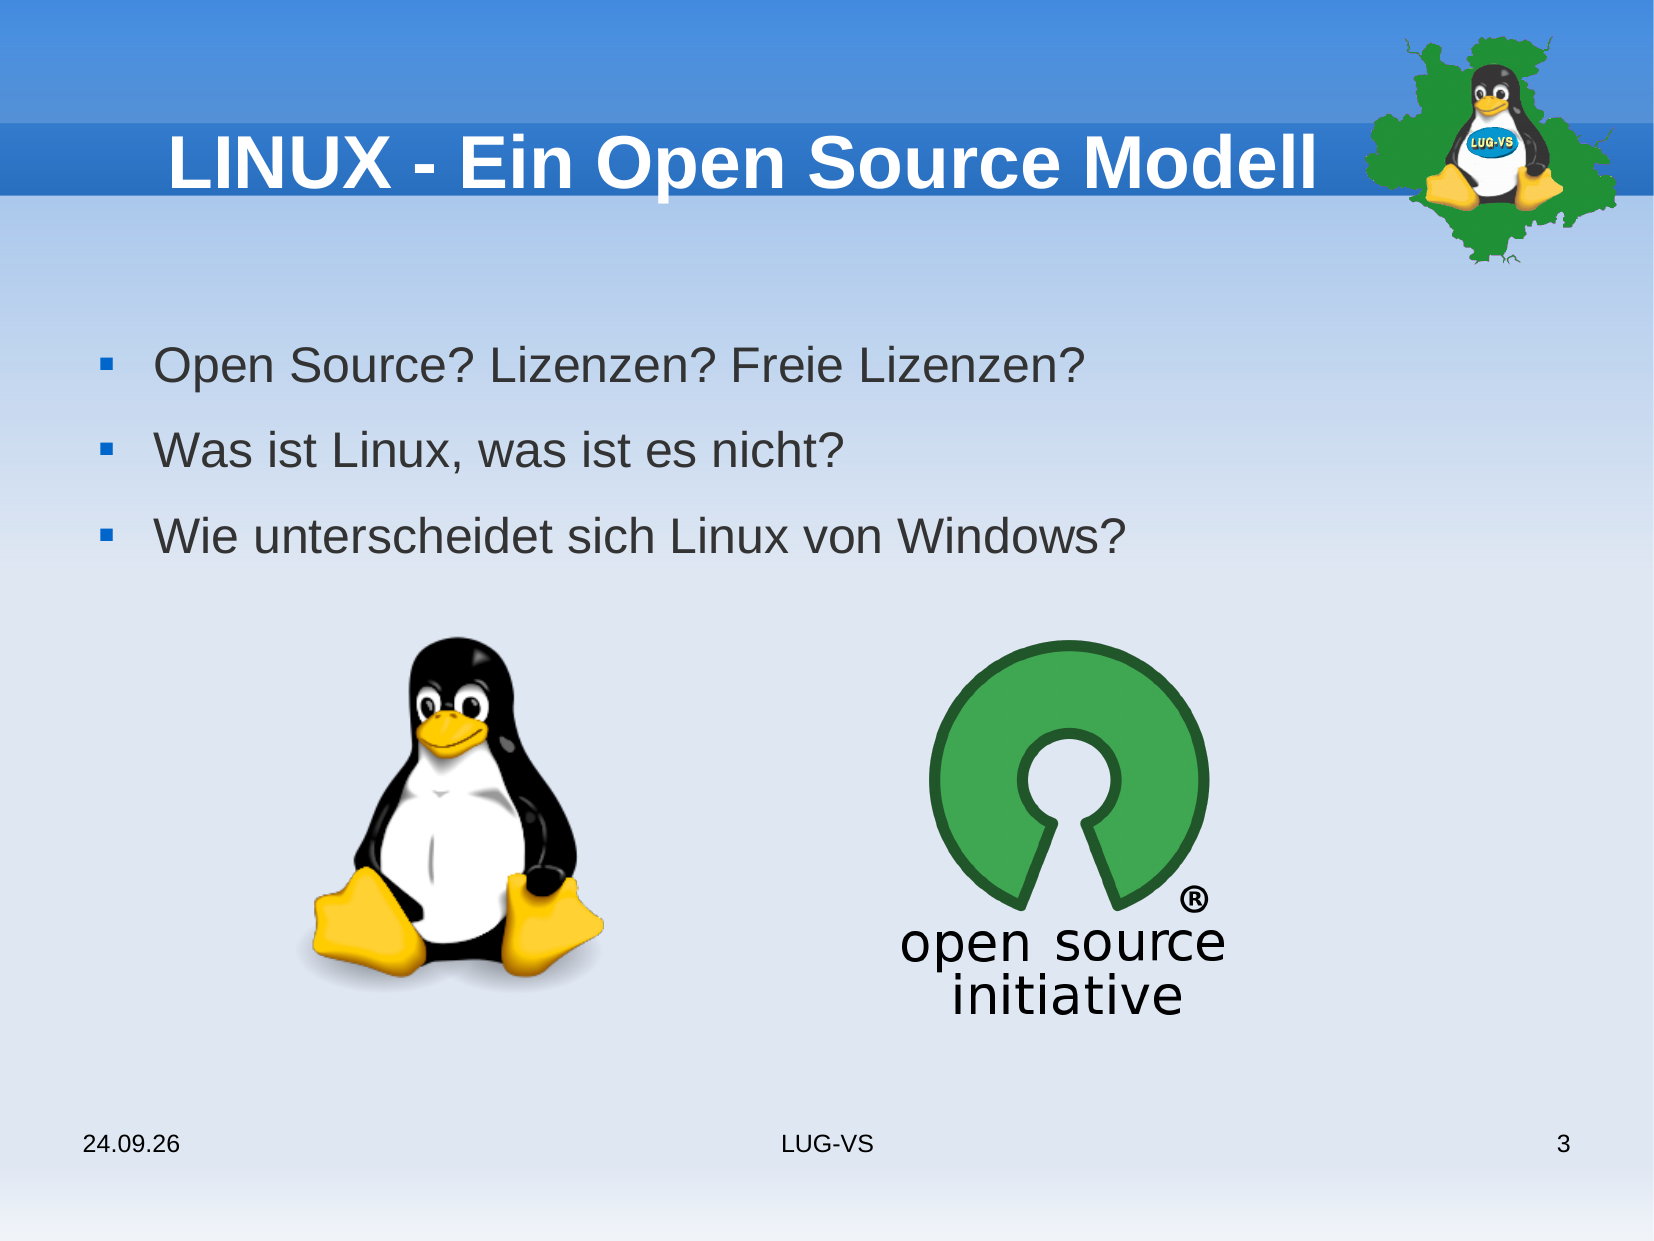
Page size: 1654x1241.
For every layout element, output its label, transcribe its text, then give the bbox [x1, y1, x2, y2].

list Open Source? Lizenzen? Freie Lizenzen? Was ist Linux, was ist es nicht? Wie unterscheidet sich Linux von Windows? [82, 337, 1571, 1109]
picture [0, 0, 1654, 1241]
title LINUX - Ein Open Source Modell [0, 59, 1489, 267]
